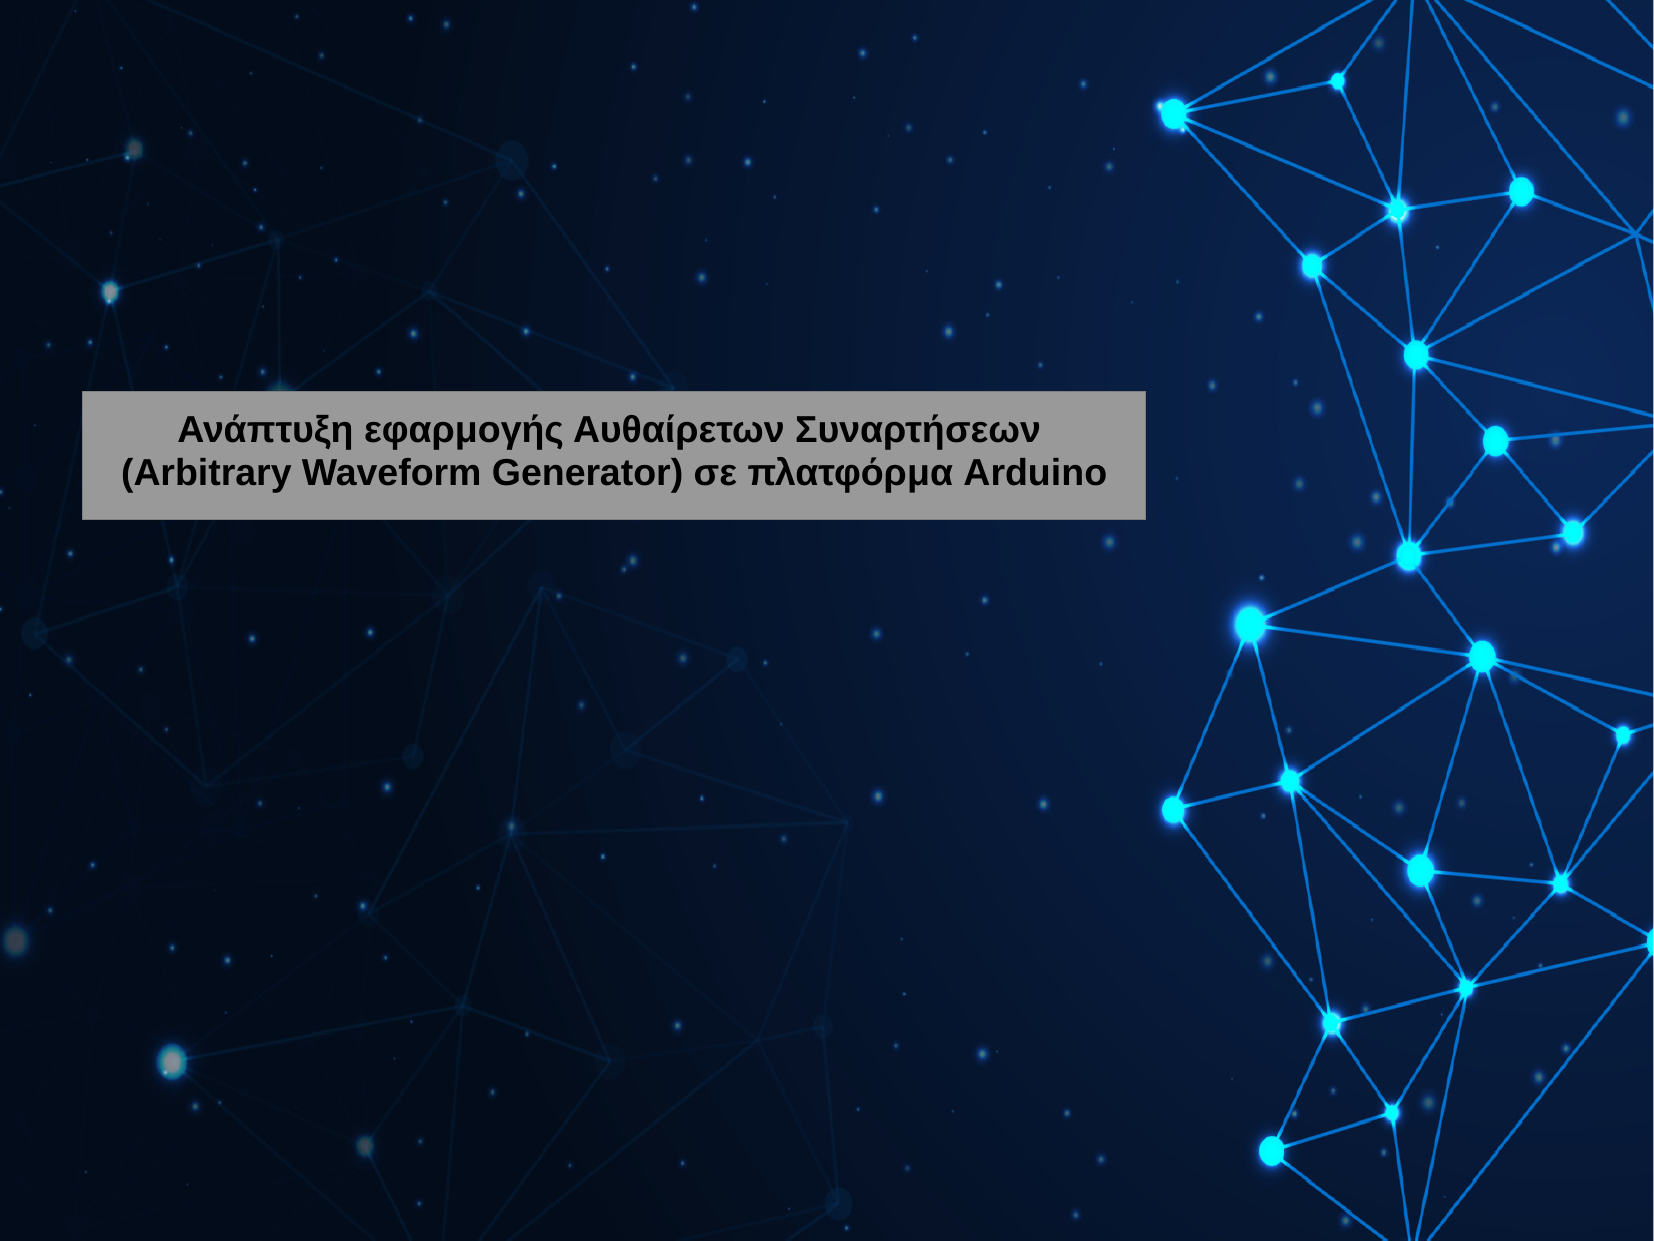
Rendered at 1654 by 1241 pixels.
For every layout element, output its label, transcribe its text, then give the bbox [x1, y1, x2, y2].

picture [0, 0, 1654, 1241]
text_box [82, 391, 1146, 520]
text_box Ανάπτυξη εφαρμογής Αυθαίρετων Συναρτήσεων (Arbitrary Waveform Generator) σε πλατφόρμα Arduino [106, 401, 1119, 503]
